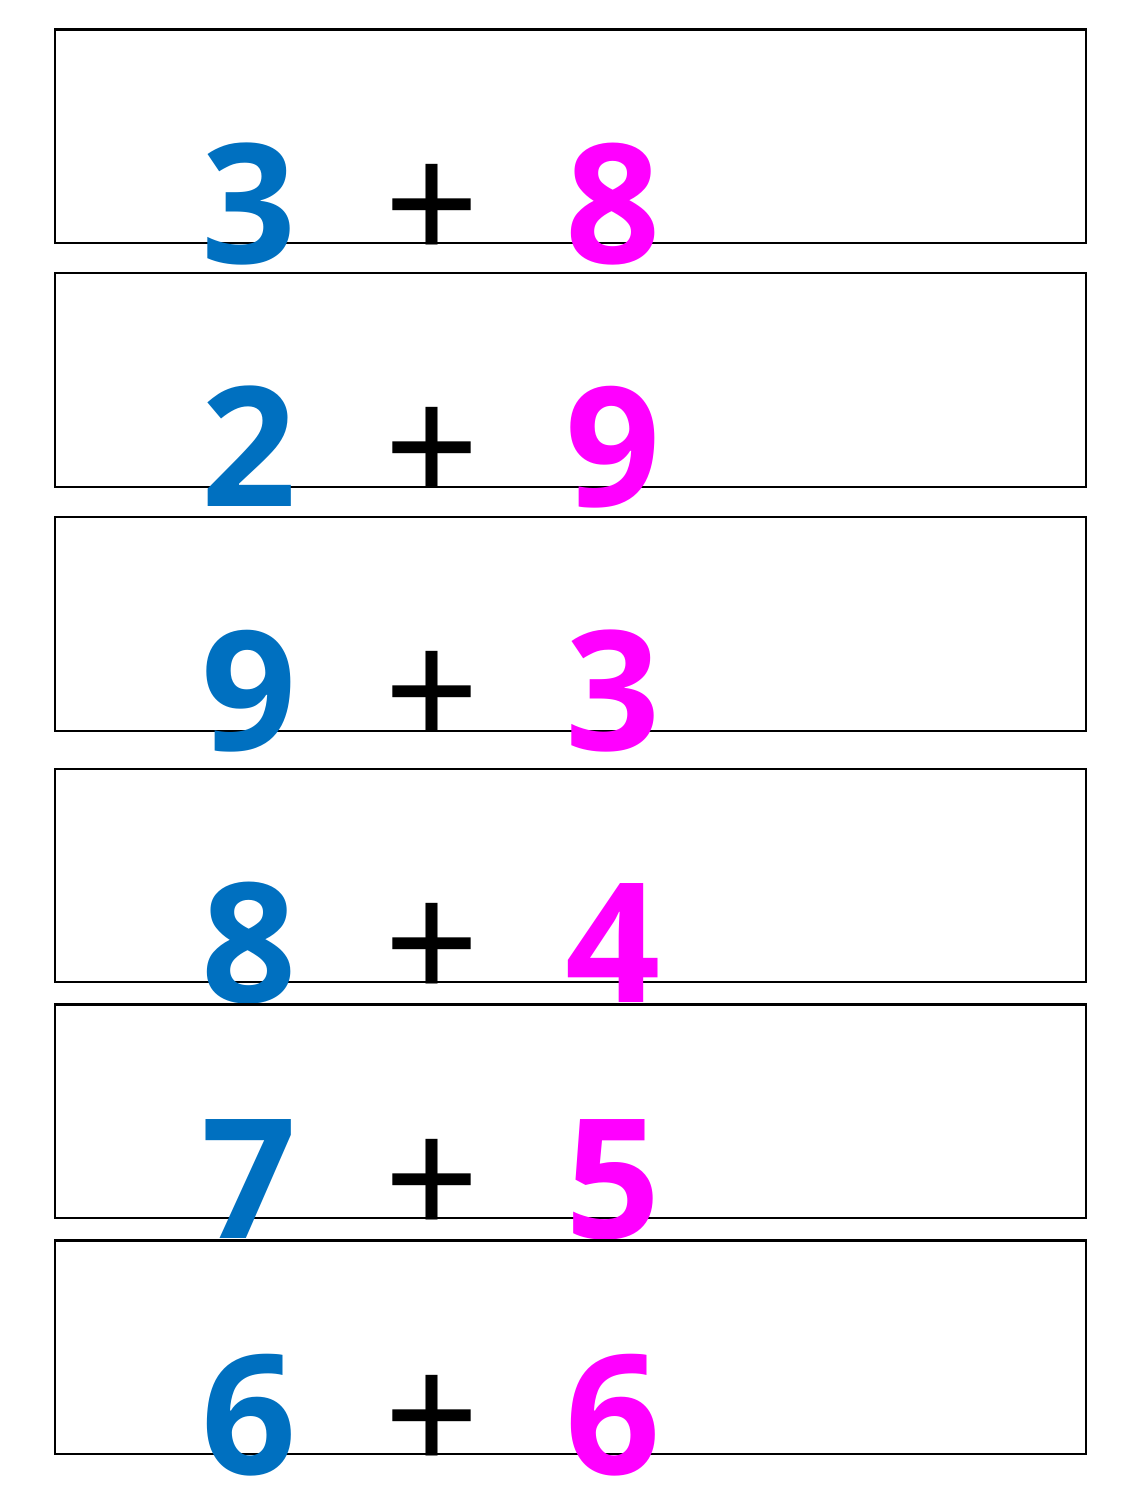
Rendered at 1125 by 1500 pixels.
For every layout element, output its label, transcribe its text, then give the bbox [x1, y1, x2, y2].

text_box 9 + 3 [187, 576, 677, 769]
text_box [55, 30, 1086, 243]
text_box 6 + 6 [187, 1300, 677, 1500]
text_box [55, 1241, 1086, 1454]
text_box 3 + 8 [187, 89, 677, 273]
text_box 2 + 9 [187, 333, 677, 517]
text_box 7 + 5 [187, 1064, 677, 1241]
text_box [55, 769, 1086, 982]
text_box 8 + 4 [187, 828, 677, 1005]
text_box [55, 1005, 1086, 1218]
text_box [55, 273, 1086, 487]
text_box [55, 517, 1086, 731]
